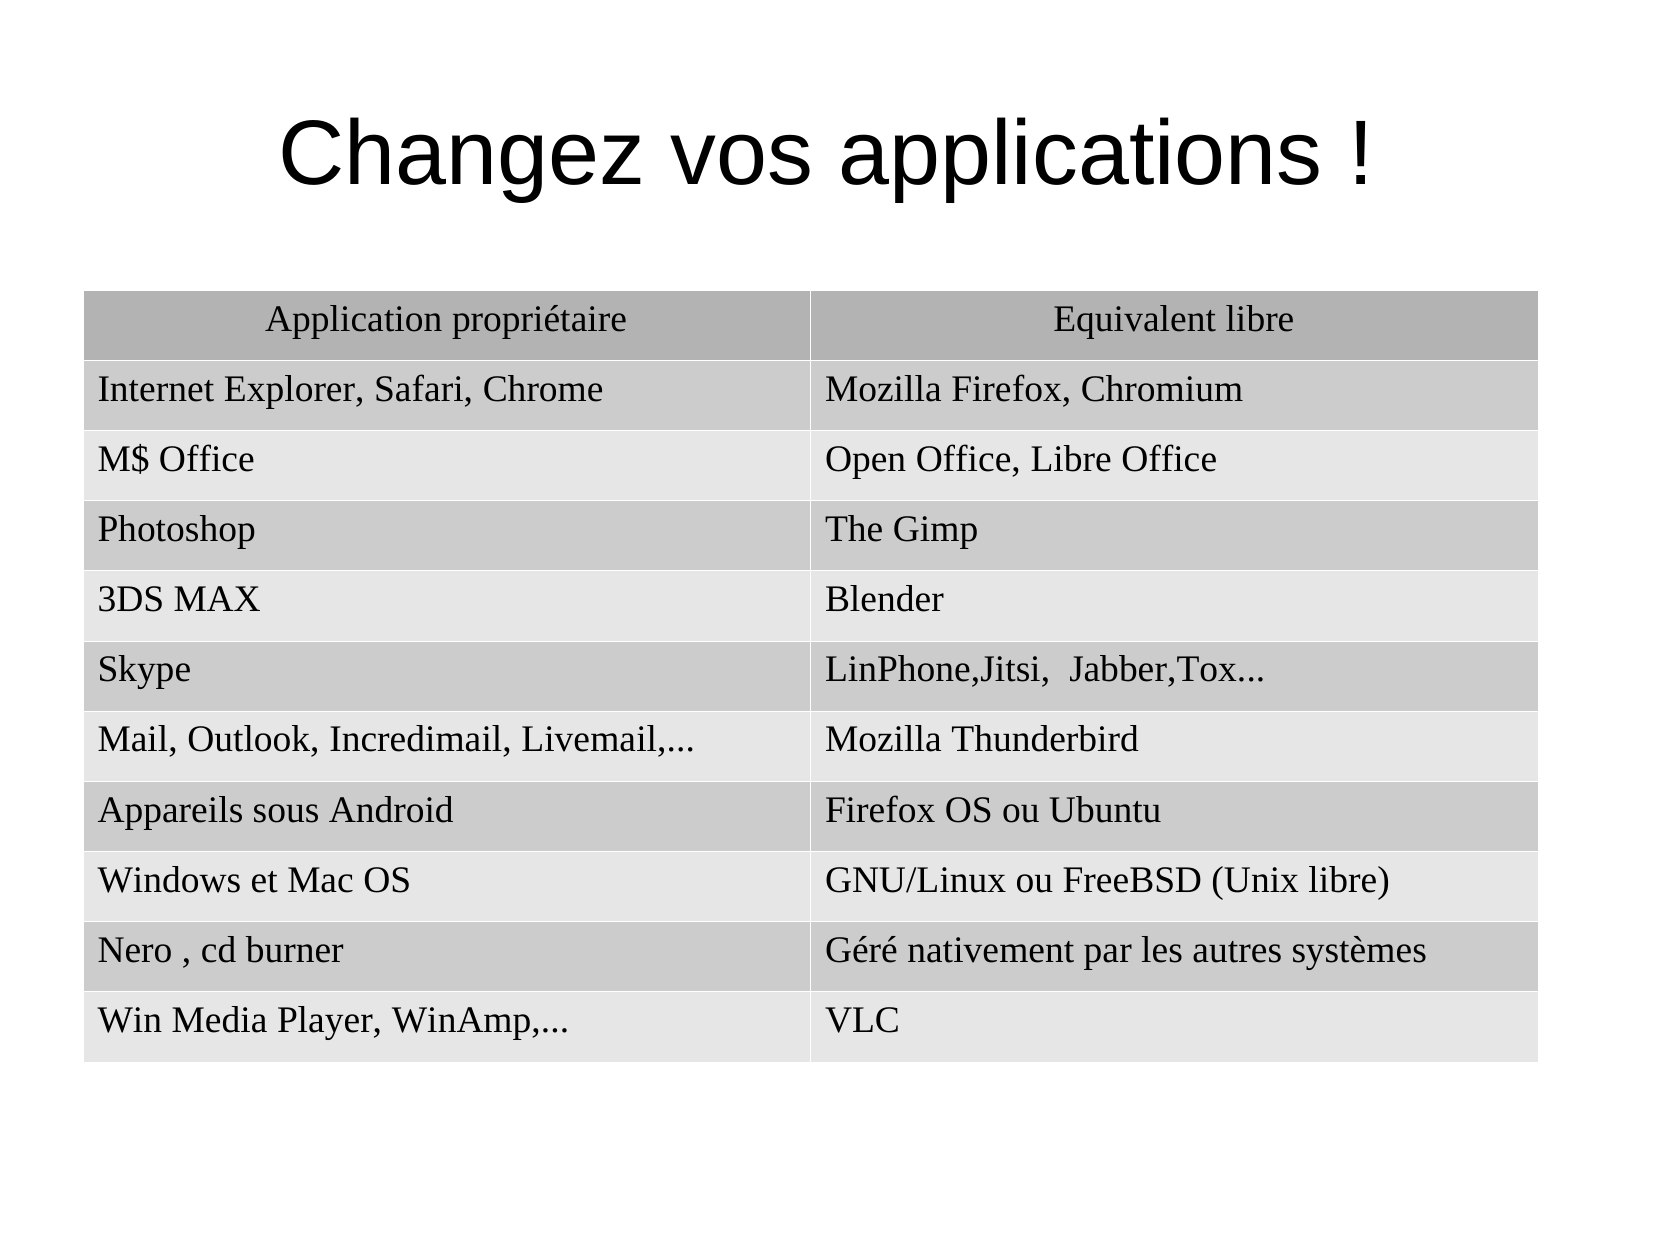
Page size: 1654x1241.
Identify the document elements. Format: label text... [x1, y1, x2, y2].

table_cell Blender [811, 571, 1538, 641]
table_cell Mail, Outlook, Incredimail, Livemail,... [84, 712, 810, 781]
table_cell Windows et Mac OS [84, 852, 810, 921]
table_cell 3DS MAX [84, 571, 810, 641]
table_cell Open Office, Libre Office [811, 431, 1538, 500]
table_cell Mozilla Firefox, Chromium [811, 361, 1538, 430]
table_cell Mozilla Thunderbird [811, 712, 1538, 781]
table_cell VLC [811, 992, 1538, 1062]
table_cell M$ Office [84, 431, 810, 500]
table_cell LinPhone,Jitsi, Jabber,Tox... [811, 642, 1538, 711]
table_cell Skype [84, 642, 810, 711]
title Changez vos applications ! [82, 49, 1571, 257]
table_cell Firefox OS ou Ubuntu [811, 782, 1538, 851]
table_cell Géré nativement par les autres systèmes [811, 922, 1538, 991]
table_cell Appareils sous Android [84, 782, 810, 851]
table_cell The Gimp [811, 501, 1538, 570]
table_header Equivalent libre [811, 291, 1538, 360]
table_cell GNU/Linux ou FreeBSD (Unix libre) [811, 852, 1538, 921]
table_cell Nero , cd burner [84, 922, 810, 991]
table_cell Internet Explorer, Safari, Chrome [84, 361, 810, 430]
table_header Application propriétaire [84, 291, 810, 360]
table_cell Photoshop [84, 501, 810, 570]
table_cell Win Media Player, WinAmp,... [84, 992, 810, 1062]
